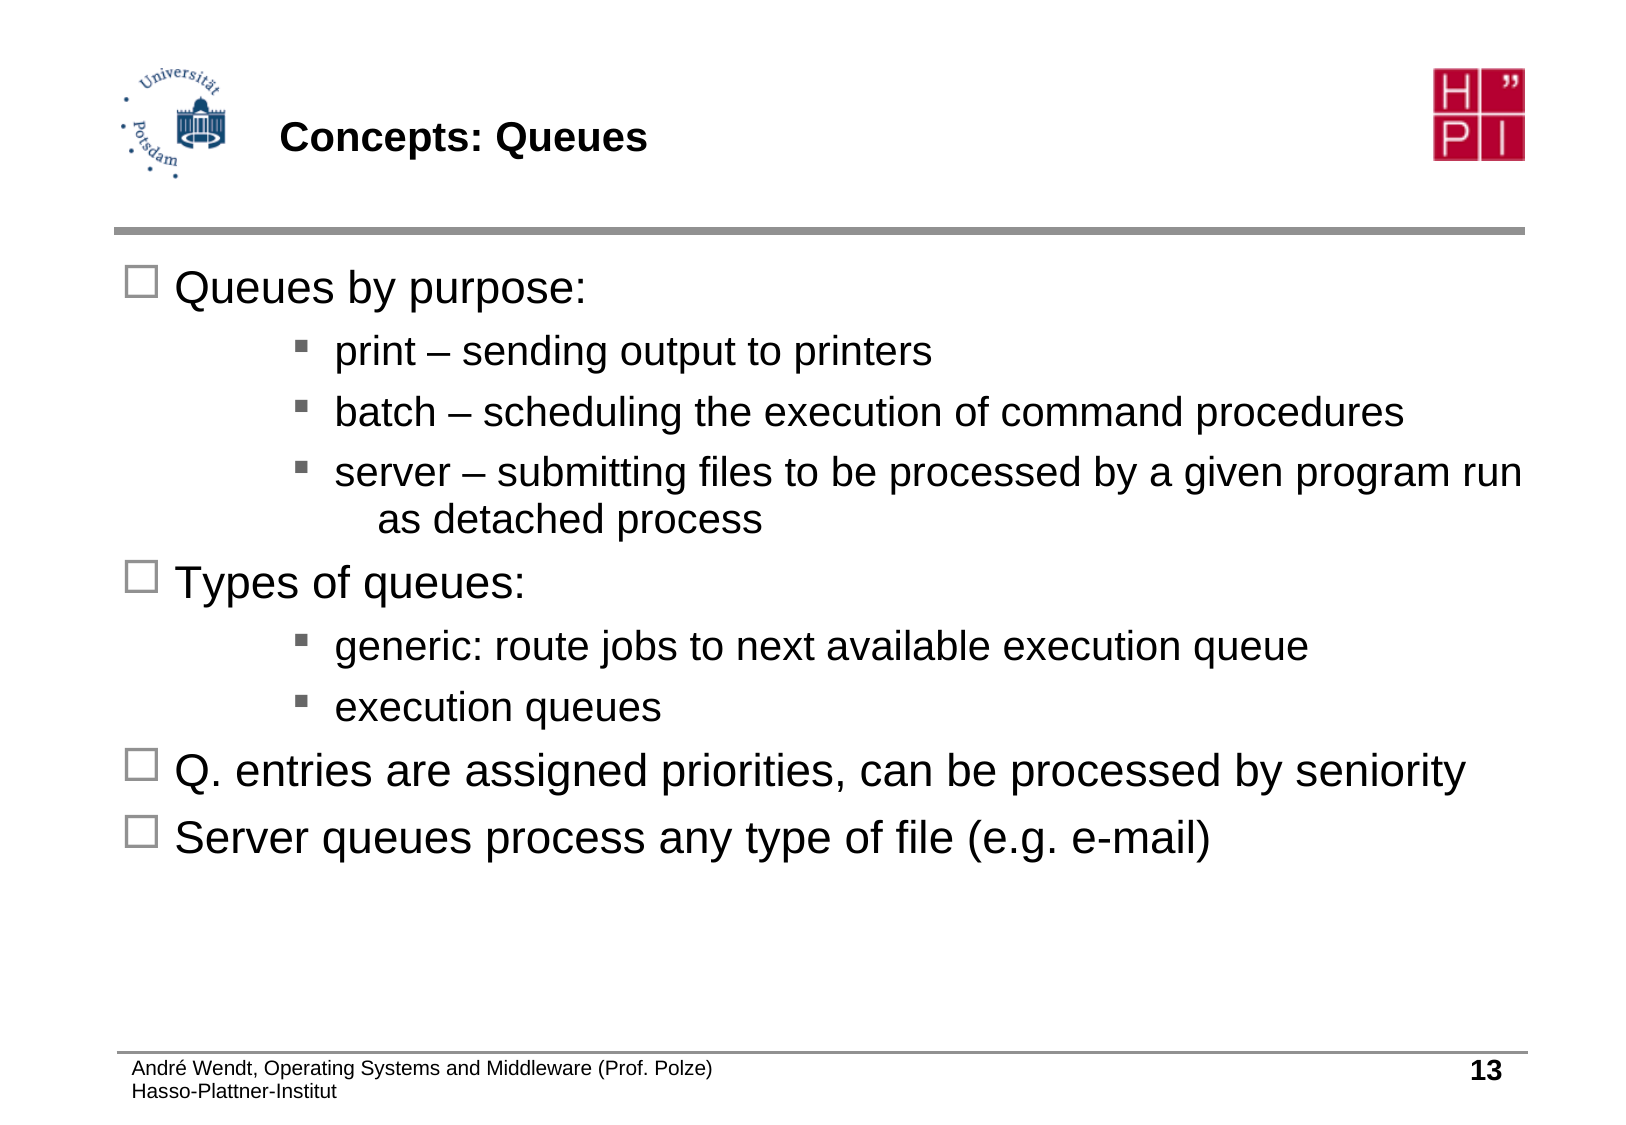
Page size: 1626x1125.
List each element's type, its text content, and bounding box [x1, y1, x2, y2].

picture [1433, 68, 1525, 161]
picture [121, 68, 226, 179]
list Queues by purpose: print – sending output to printers batch – scheduling the execution of command procedures server – submitting files to be processed by a given program run as detached process Types of queues: generic: route jobs to next available execution queue execution queues Q. entries are assigned priorities, can be processed by seniority Server queues process any type of file (e.g. e-mail) [121, 262, 1525, 1051]
title Concepts: Queues [279, 68, 1390, 207]
